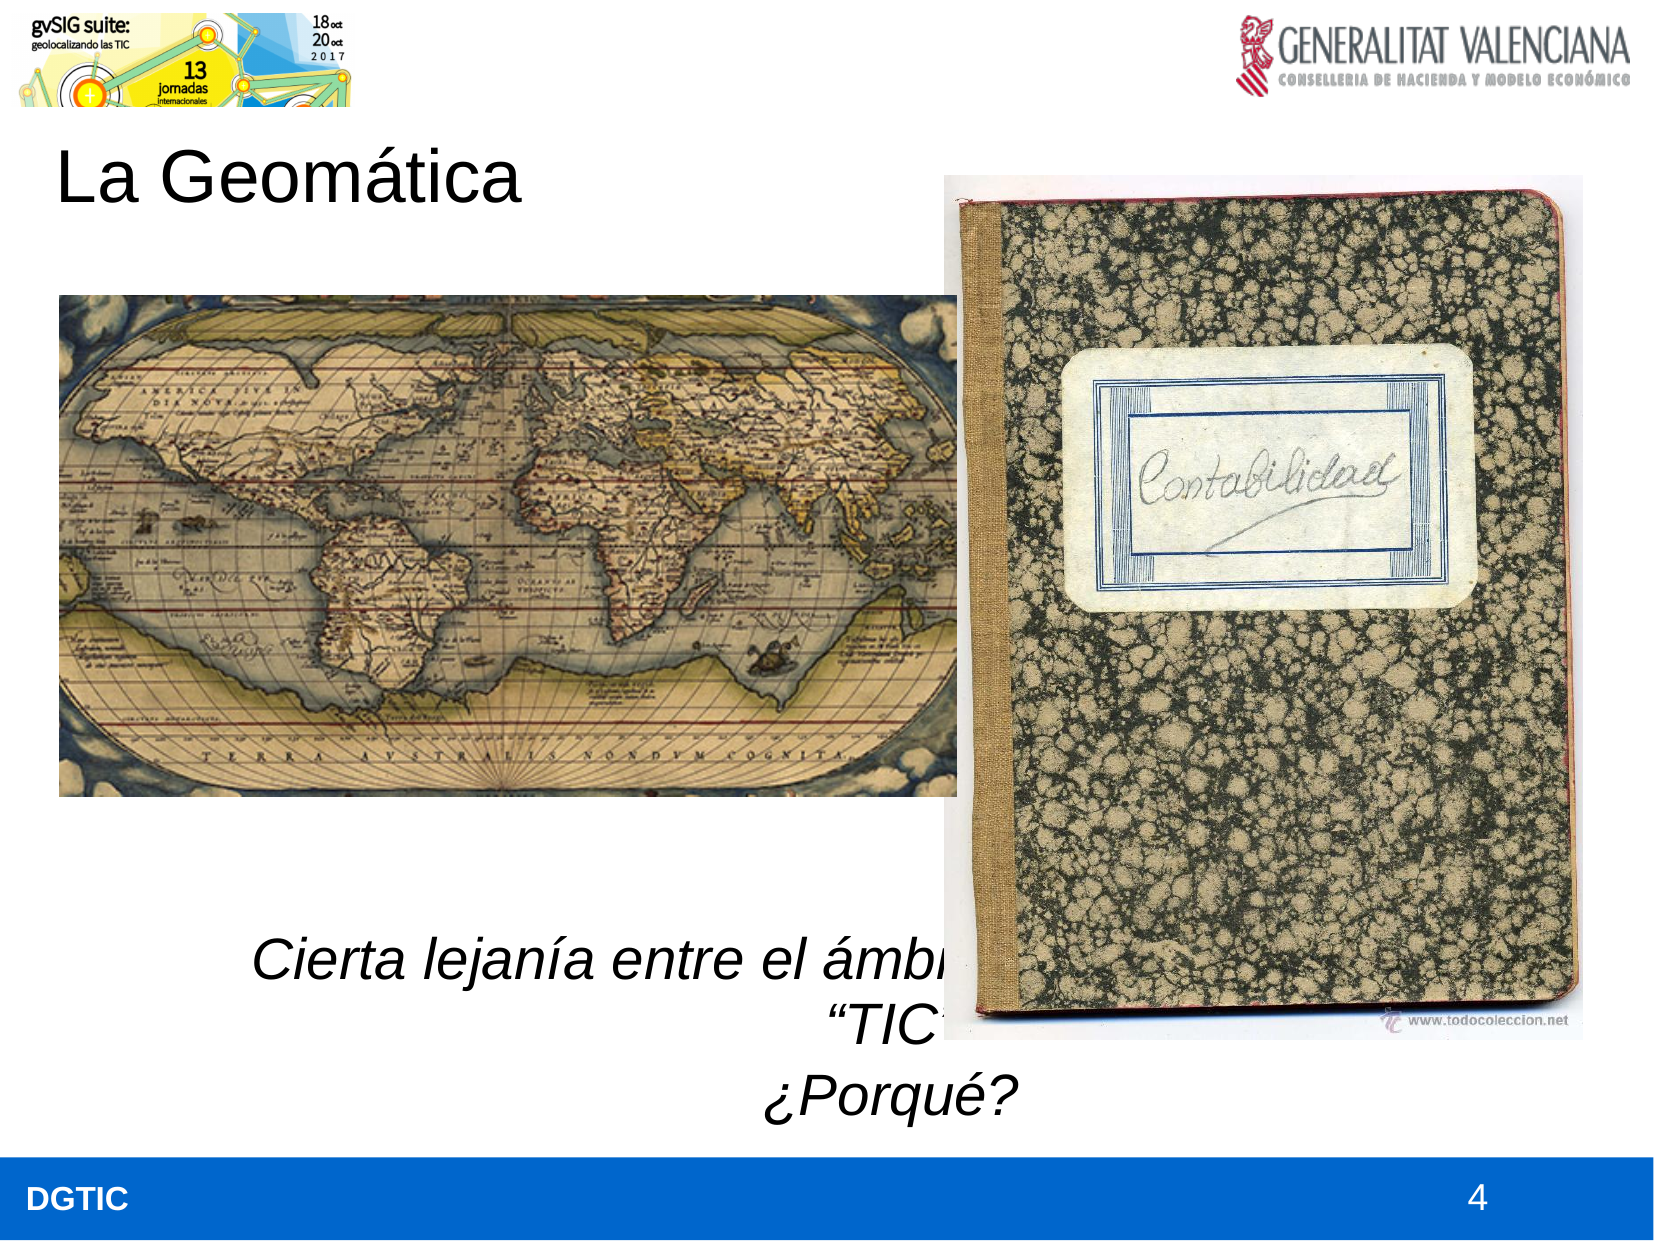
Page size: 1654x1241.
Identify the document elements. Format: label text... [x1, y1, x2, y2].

text_box Carácter multidisciplinar: comp GEO + comp informática Hemos de romper barreras y colaborar Cierta lejanía entre el ámbito “geo” y el ámbito de “TIC” ¿Porqué? [188, 383, 1595, 1205]
picture [1236, 11, 1630, 100]
picture [11, 13, 355, 107]
picture [59, 175, 1583, 1040]
title La Geomática [23, 92, 556, 261]
